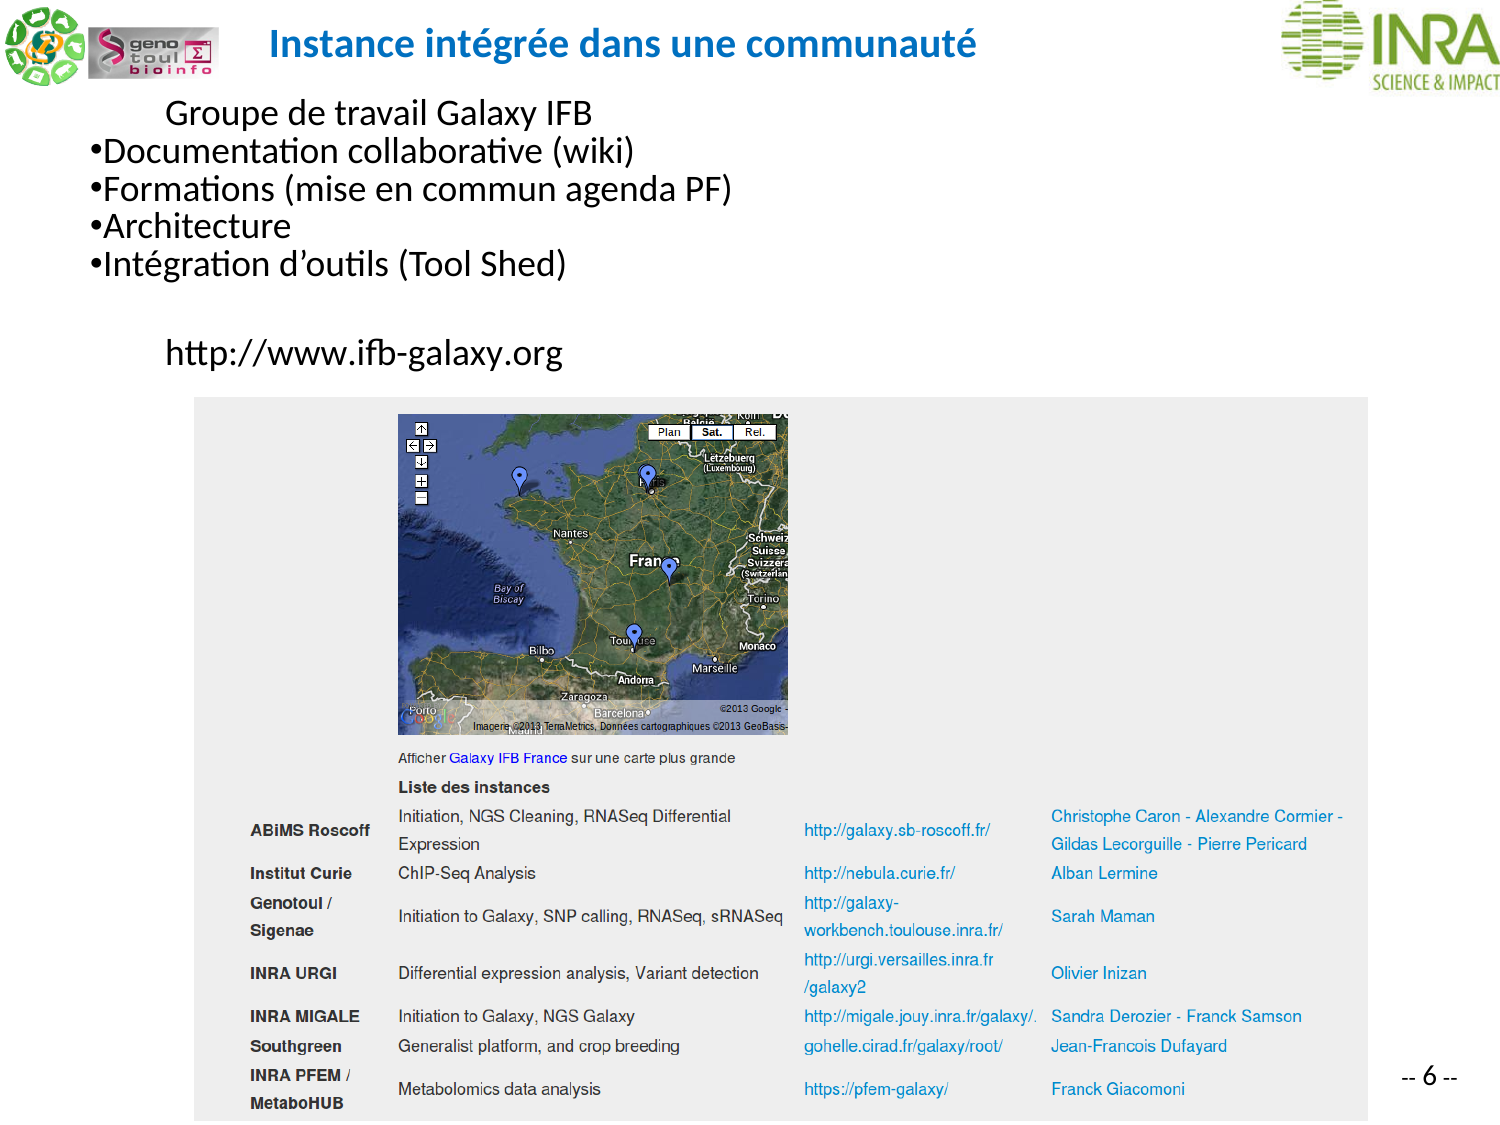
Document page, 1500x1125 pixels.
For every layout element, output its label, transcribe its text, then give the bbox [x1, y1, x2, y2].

picture [194, 397, 1368, 1121]
picture [88, 27, 219, 79]
picture [1281, 0, 1500, 90]
picture [5, 7, 85, 86]
text_box Instance intégrée dans une communauté [253, 19, 1270, 86]
text_box Groupe de travail Galaxy IFB Documentation collaborative (wiki) Formations (mise en commun agenda PF) Architecture Intégration d’outils (Tool Shed) http://www.ifb-galaxy.org [0, 90, 1500, 383]
